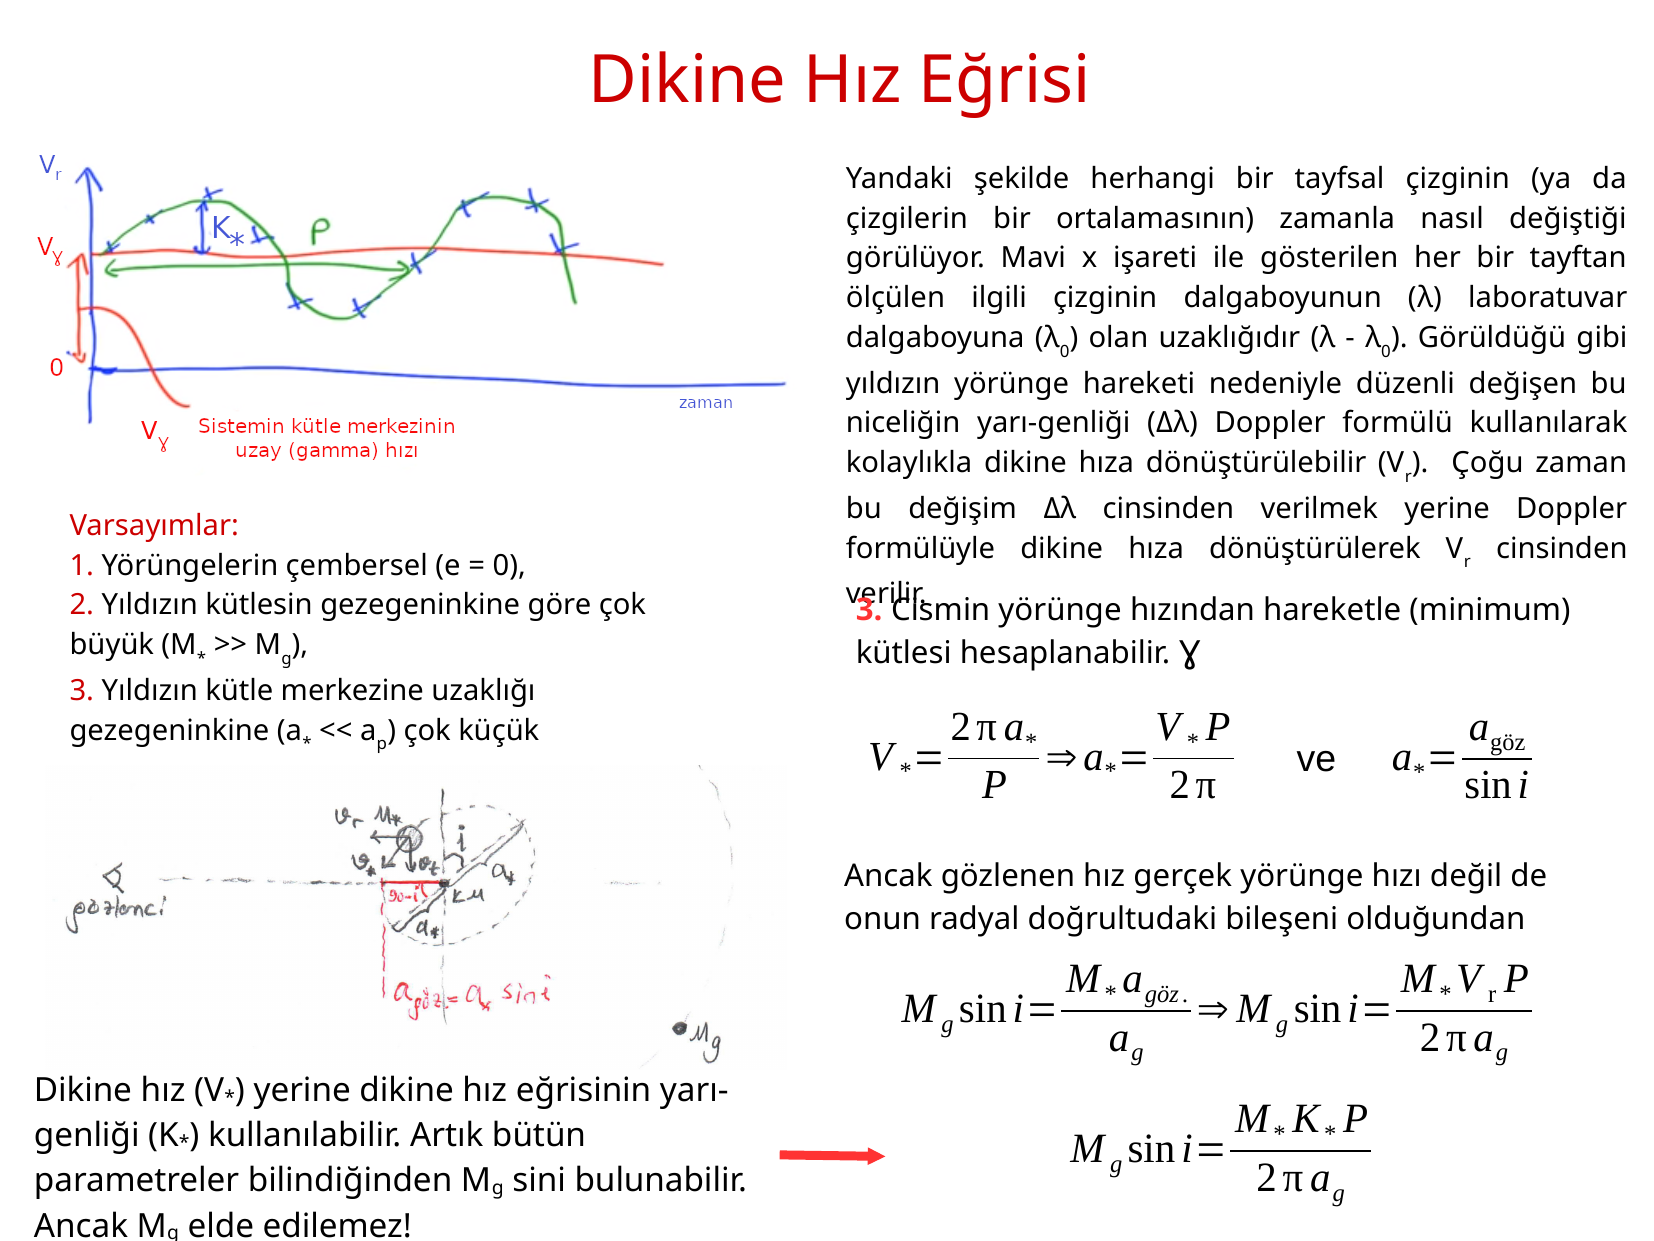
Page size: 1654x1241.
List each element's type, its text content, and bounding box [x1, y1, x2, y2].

chart [857, 703, 1246, 808]
text_box Ancak gözlenen hız gerçek yörünge hızı değil de onun radyal doğrultudaki bileşeni olduğundan [829, 845, 1618, 968]
picture [45, 765, 787, 1070]
text_box 3. Cismin yörünge hızından hareketle (minimum) kütlesi hesaplanabilir. Ɣ [841, 579, 1618, 688]
chart [1380, 703, 1545, 808]
text_box Varsayımlar: 1. Yörüngelerin çembersel (e = 0), 2. Yıldızın kütlesin gezegeninkine göre çok büyük (M* >> Mg), 3. Yıldızın kütle merkezine uzaklığı gezegeninkine (a* << ap) çok küçük [54, 496, 734, 741]
chart [888, 954, 1545, 1067]
text_box ve [1281, 729, 1358, 787]
text_box Yandaki şekilde herhangi bir tayfsal çizginin (ya da çizgilerin bir ortalamasının) zamanla nasıl değiştiği görülüyor. Mavi x işareti ile gösterilen her bir tayftan ölçülen ilgili çizginin dalgaboyunun (λ) laboratuvar dalgaboyuna (λ0) olan uzaklığıdır (λ - λ0). Görüldüğü gibi yıldızın yörünge hareketi nedeniyle düzenli değişen bu niceliğin yarı-genliği (Δλ) Doppler formülü kullanılarak kolaylıkla dikine hıza dönüştürülebilir (Vr). Çoğu zaman bu değişim Δλ cinsinden verilmek yerine Doppler formülüyle dikine hıza dönüştürülerek Vr cinsinden verilir. [831, 149, 1643, 580]
picture [20, 142, 801, 477]
text_box Dikine Hız Eğrisi [360, 24, 1321, 121]
chart [1057, 1095, 1384, 1207]
text_box Dikine hız (V*) yerine dikine hız eğrisinin yarı-genliği (K*) kullanılabilir. Artık bütün parametreler bilindiğinden Mg sini bulunabilir. Ancak Mg elde edilemez! [19, 1058, 769, 1236]
